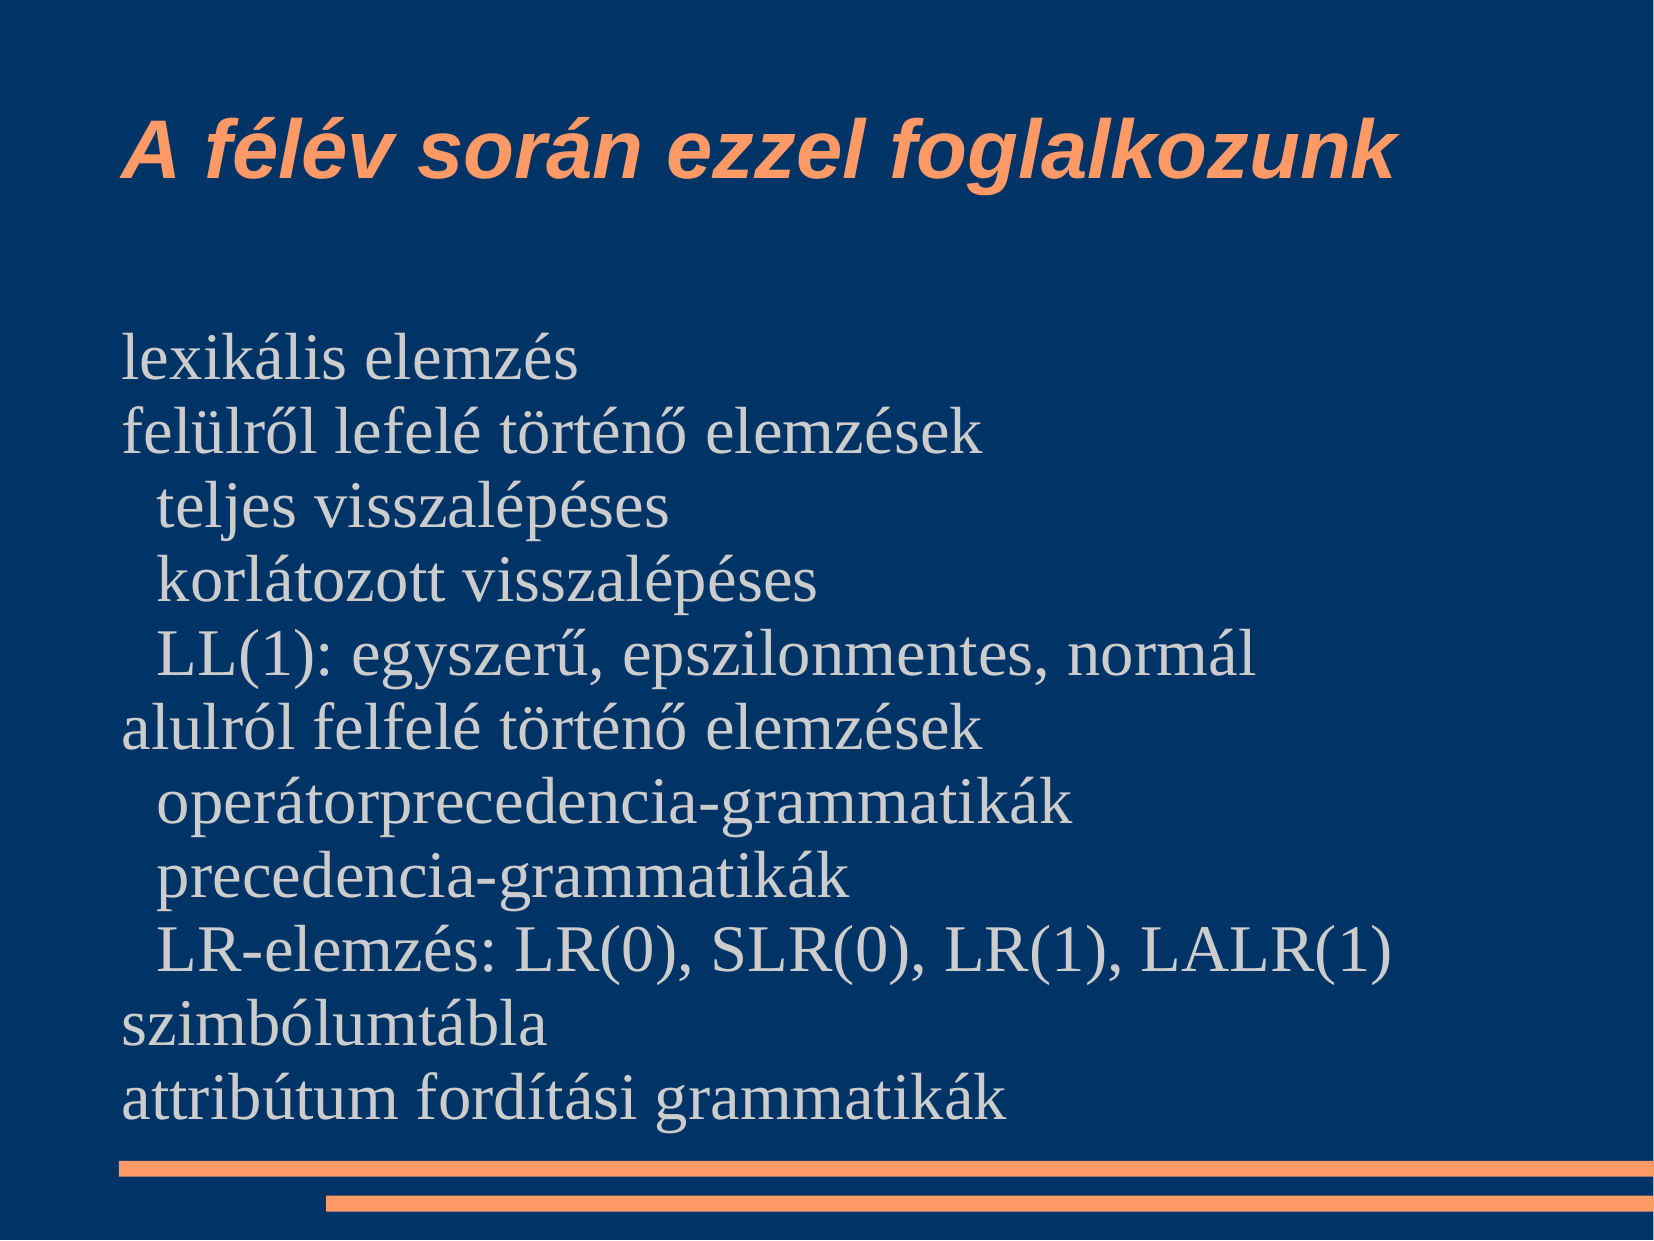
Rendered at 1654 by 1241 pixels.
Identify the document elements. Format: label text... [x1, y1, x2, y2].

title A félév során ezzel foglalkozunk [121, 46, 1534, 254]
subtitle lexikális elemzés felülről lefelé történő elemzések teljes visszalépéses korlátozott visszalépéses LL(1): egyszerű, epszilonmentes, normál alulról felfelé történő elemzések operátorprecedencia-grammatikák precedencia-grammatikák LR-elemzés: LR(0), SLR(0), LR(1), LALR(1) szimbólumtábla attribútum fordítási grammatikák [121, 282, 1561, 1172]
